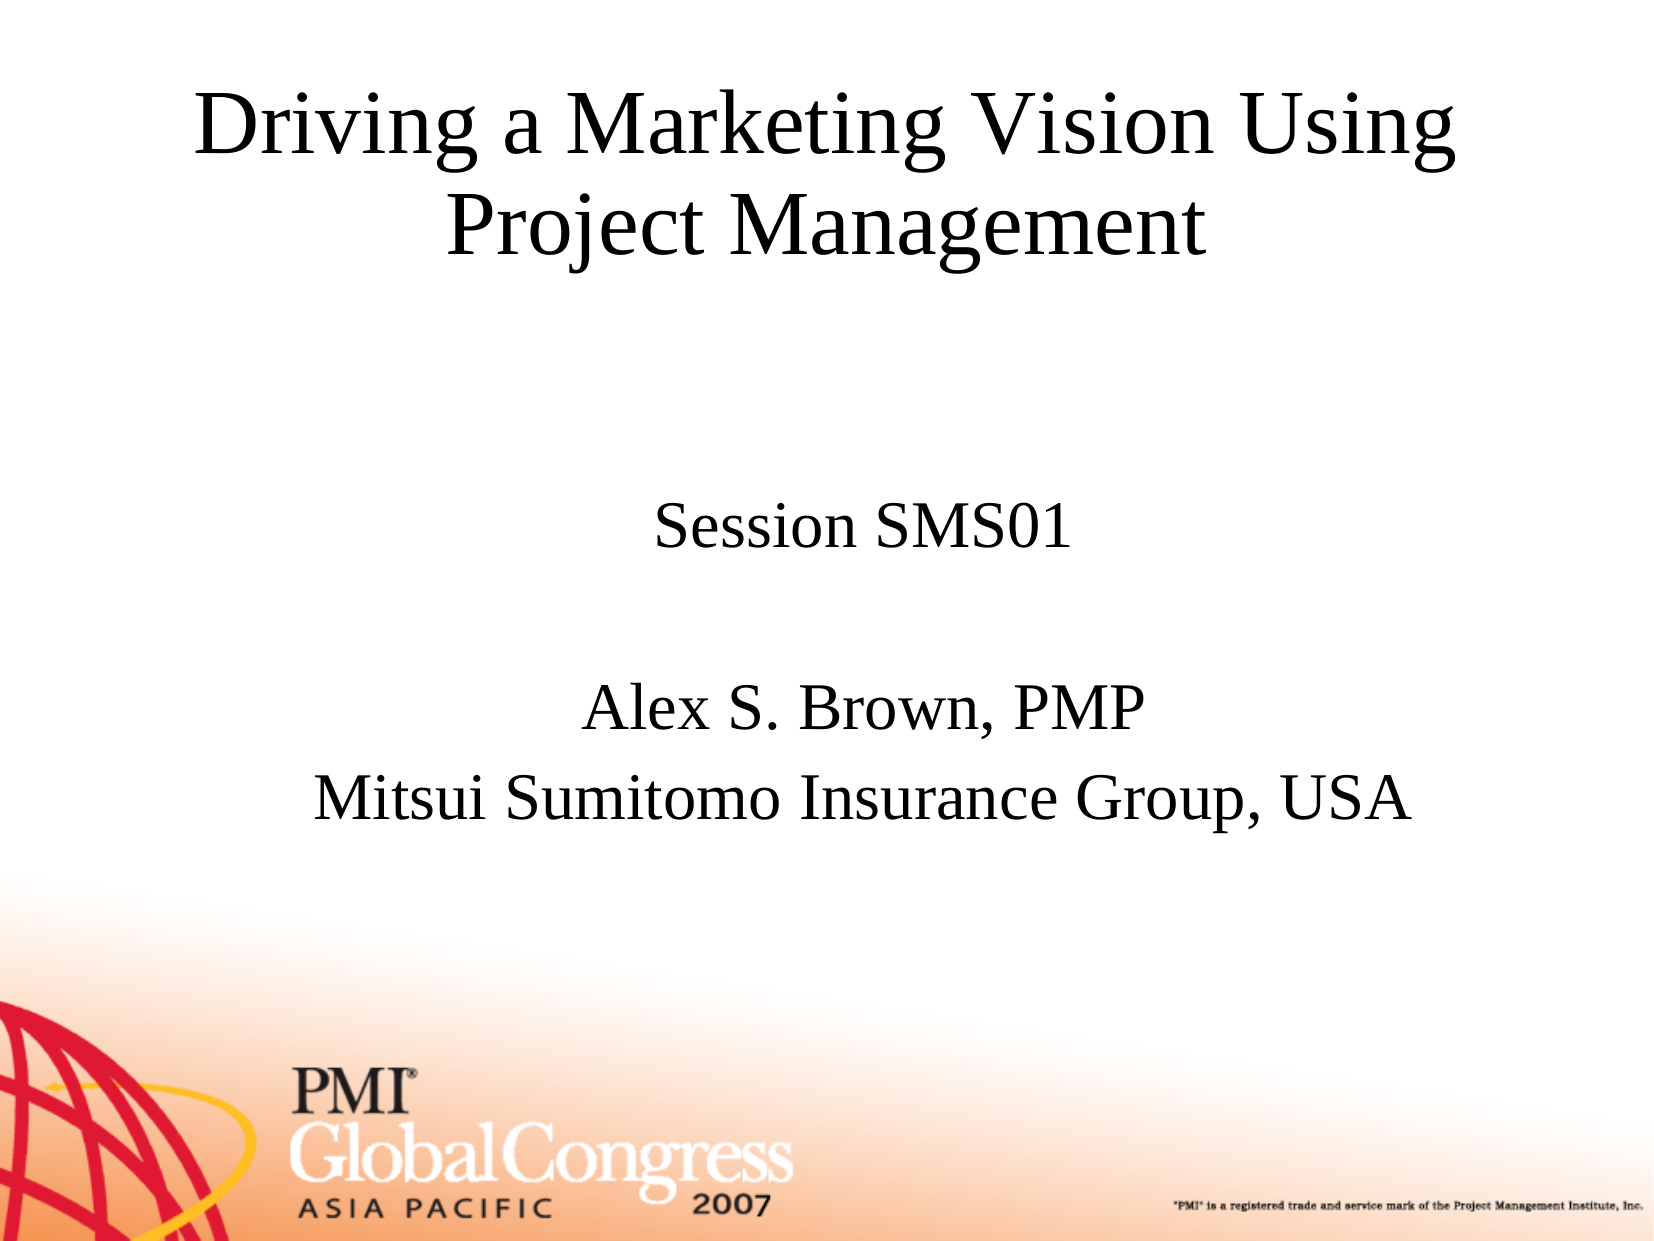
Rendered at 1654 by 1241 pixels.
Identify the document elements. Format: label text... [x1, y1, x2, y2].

subtitle Session SMS01 Alex S. Brown, PMP Mitsui Sumitomo Insurance Group, USA [124, 289, 1530, 1034]
picture [0, 0, 1654, 1241]
title Driving a Marketing Vision Using Project Management [124, 71, 1530, 275]
